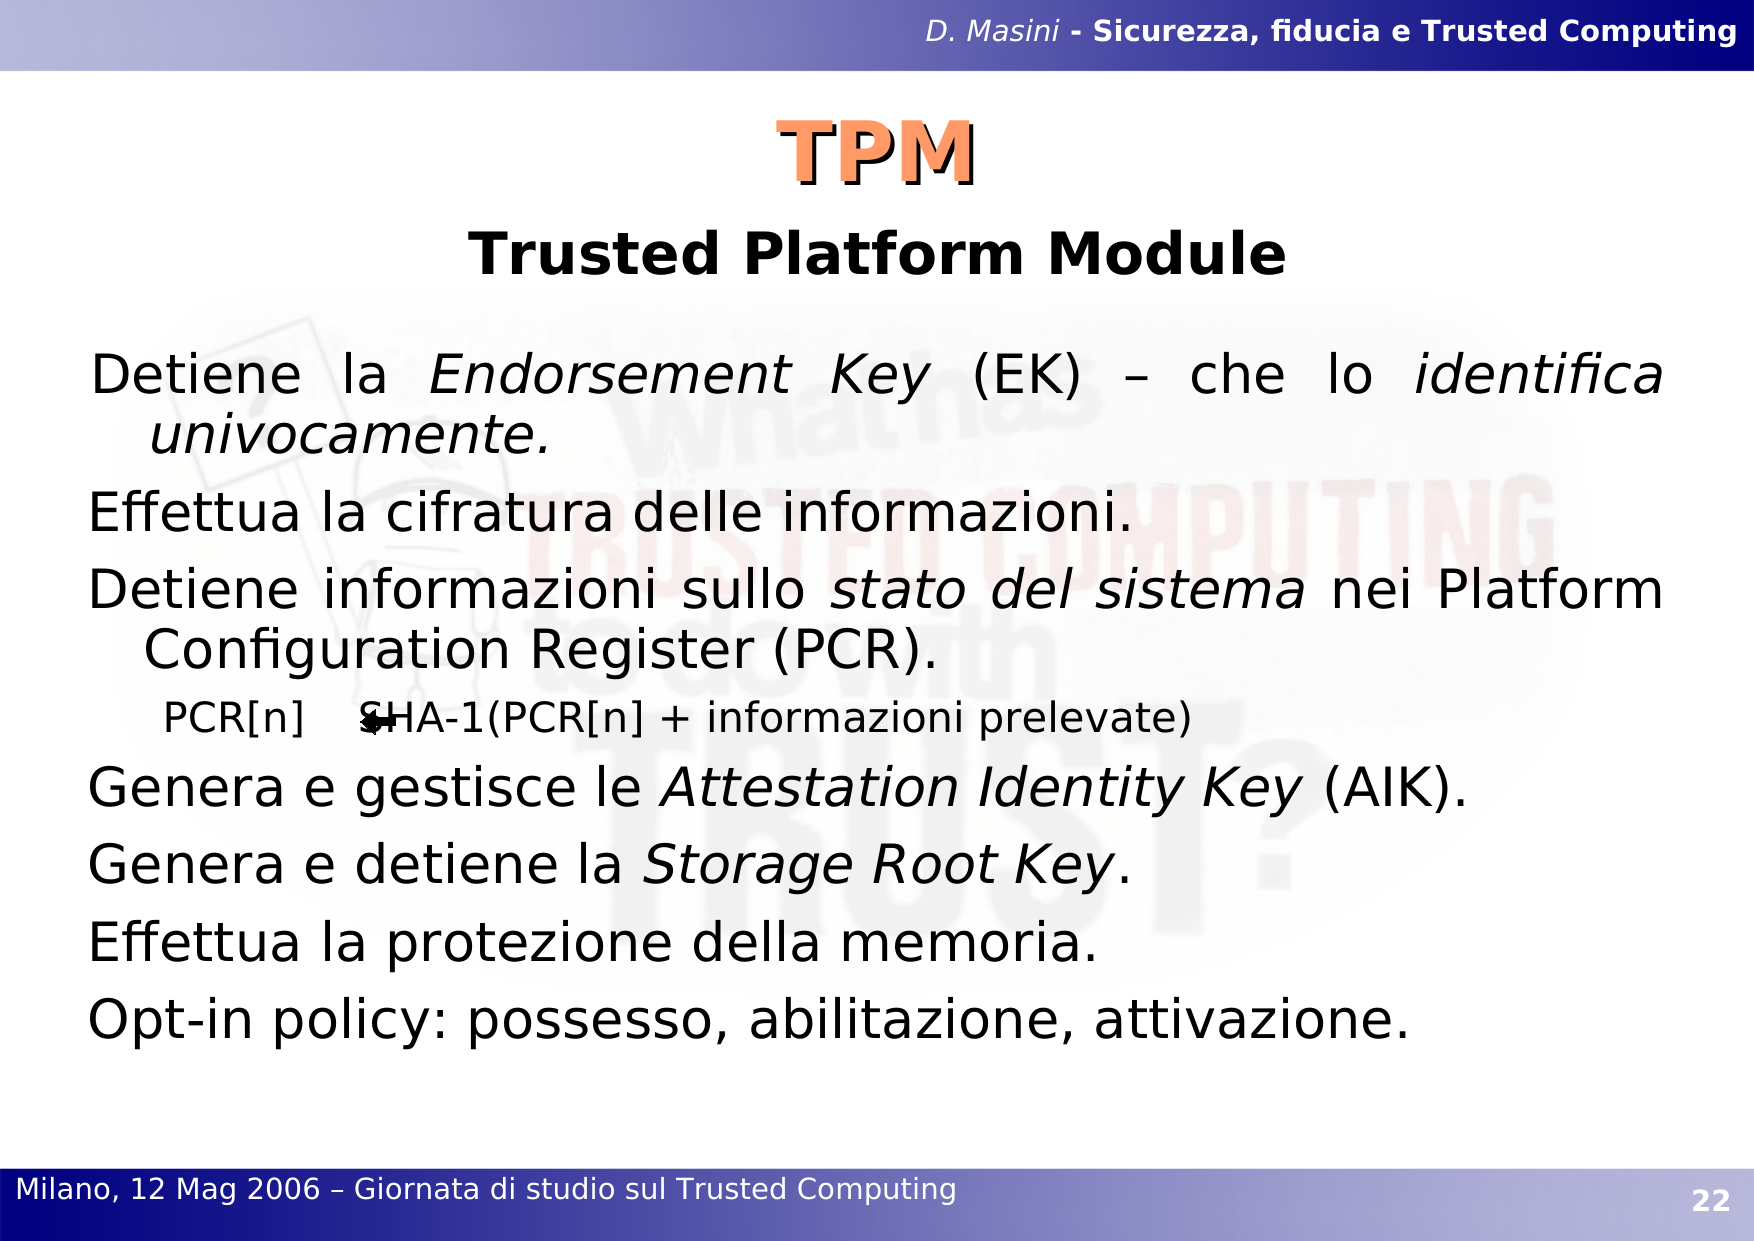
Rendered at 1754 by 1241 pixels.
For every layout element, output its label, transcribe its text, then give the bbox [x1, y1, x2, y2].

text_box <numero> [1641, 1185, 1732, 1223]
picture [0, 0, 1754, 1241]
title TPM [87, 49, 1667, 222]
text_box D. Masini - Sicurezza, fiducia e Trusted Computing [602, 7, 1754, 63]
text_box Milano, 12 Mag 2006 – Giornata di studio sul Trusted Computing [0, 1175, 1314, 1234]
list Trusted Platform Module Detiene la Endorsement Key (EK) – che lo identifica univocamente. Effettua la cifratura delle informazioni. Detiene informazioni sullo stato del sistema nei Platform Configuration Register (PCR). PCR[n] SHA-1(PCR[n] + informazioni prelevate) Genera e gestisce le Attestation Identity Key (AIK). Genera e detiene la Storage Root Key. Effettua la protezione della memoria. Opt-in policy: possesso, abilitazione, attivazione. [87, 222, 1667, 1144]
text_box [360, 709, 396, 735]
